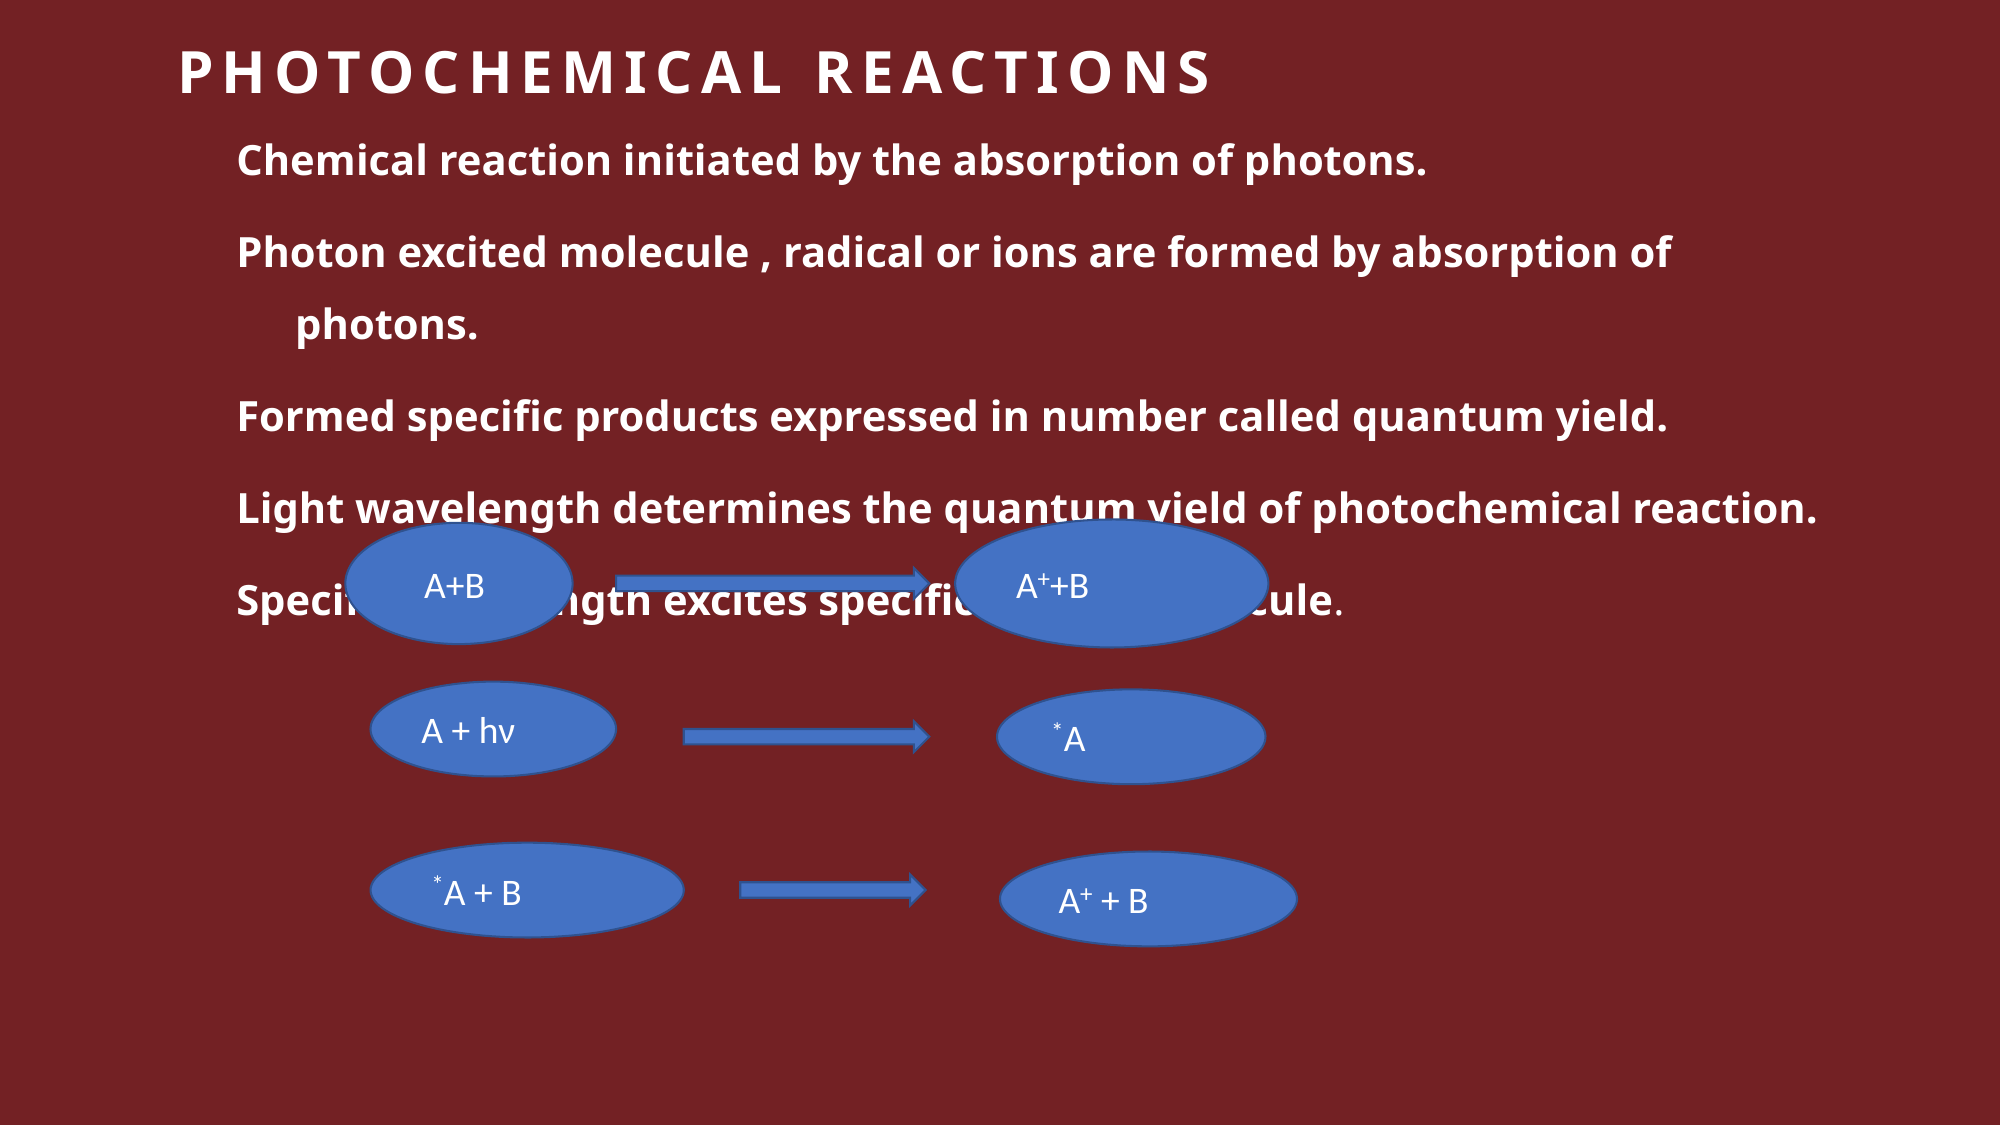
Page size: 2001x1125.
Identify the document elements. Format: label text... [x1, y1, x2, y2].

text_box A+B [345, 522, 573, 645]
text_box A + hν [370, 681, 617, 777]
text_box [616, 567, 930, 599]
text_box A++B [955, 519, 1269, 648]
title PHOTOchemical reactions [177, 30, 1822, 116]
text_box [740, 874, 926, 906]
text_box *A [997, 689, 1266, 785]
text_box [683, 721, 930, 753]
text_box A+ + B [999, 851, 1297, 947]
text_box *A + B [370, 842, 684, 938]
list Chemical reaction initiated by the absorption of photons. Photon excited molecule , radical or ions are formed by absorption of photons. Formed specific products expressed in number called quantum yield. Light wavelength determines the quantum yield of photochemical reaction. Specific wavelength excites specific type of molecule. [177, 116, 1822, 947]
